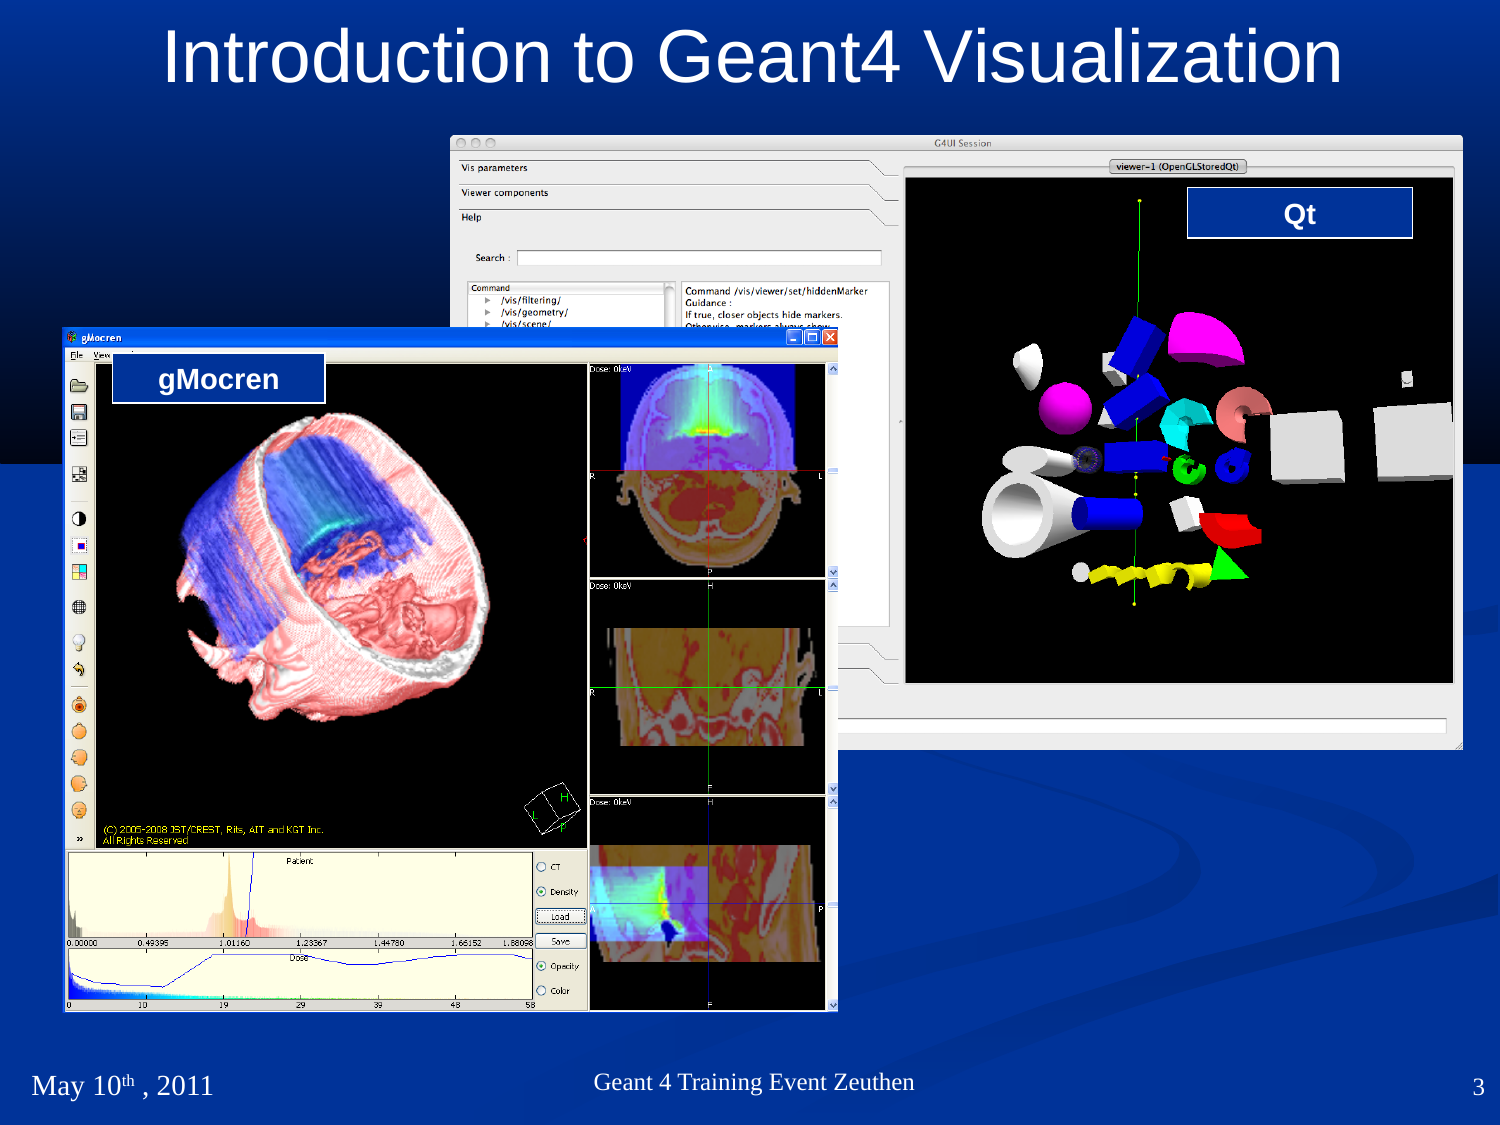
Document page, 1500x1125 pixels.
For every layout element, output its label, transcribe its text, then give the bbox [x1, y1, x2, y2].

text_box gMocren [112, 352, 326, 404]
text_box Qt [1187, 187, 1413, 238]
picture [62, 135, 1463, 1013]
text_box Introduction to Geant4 Visualization [123, 0, 1383, 106]
